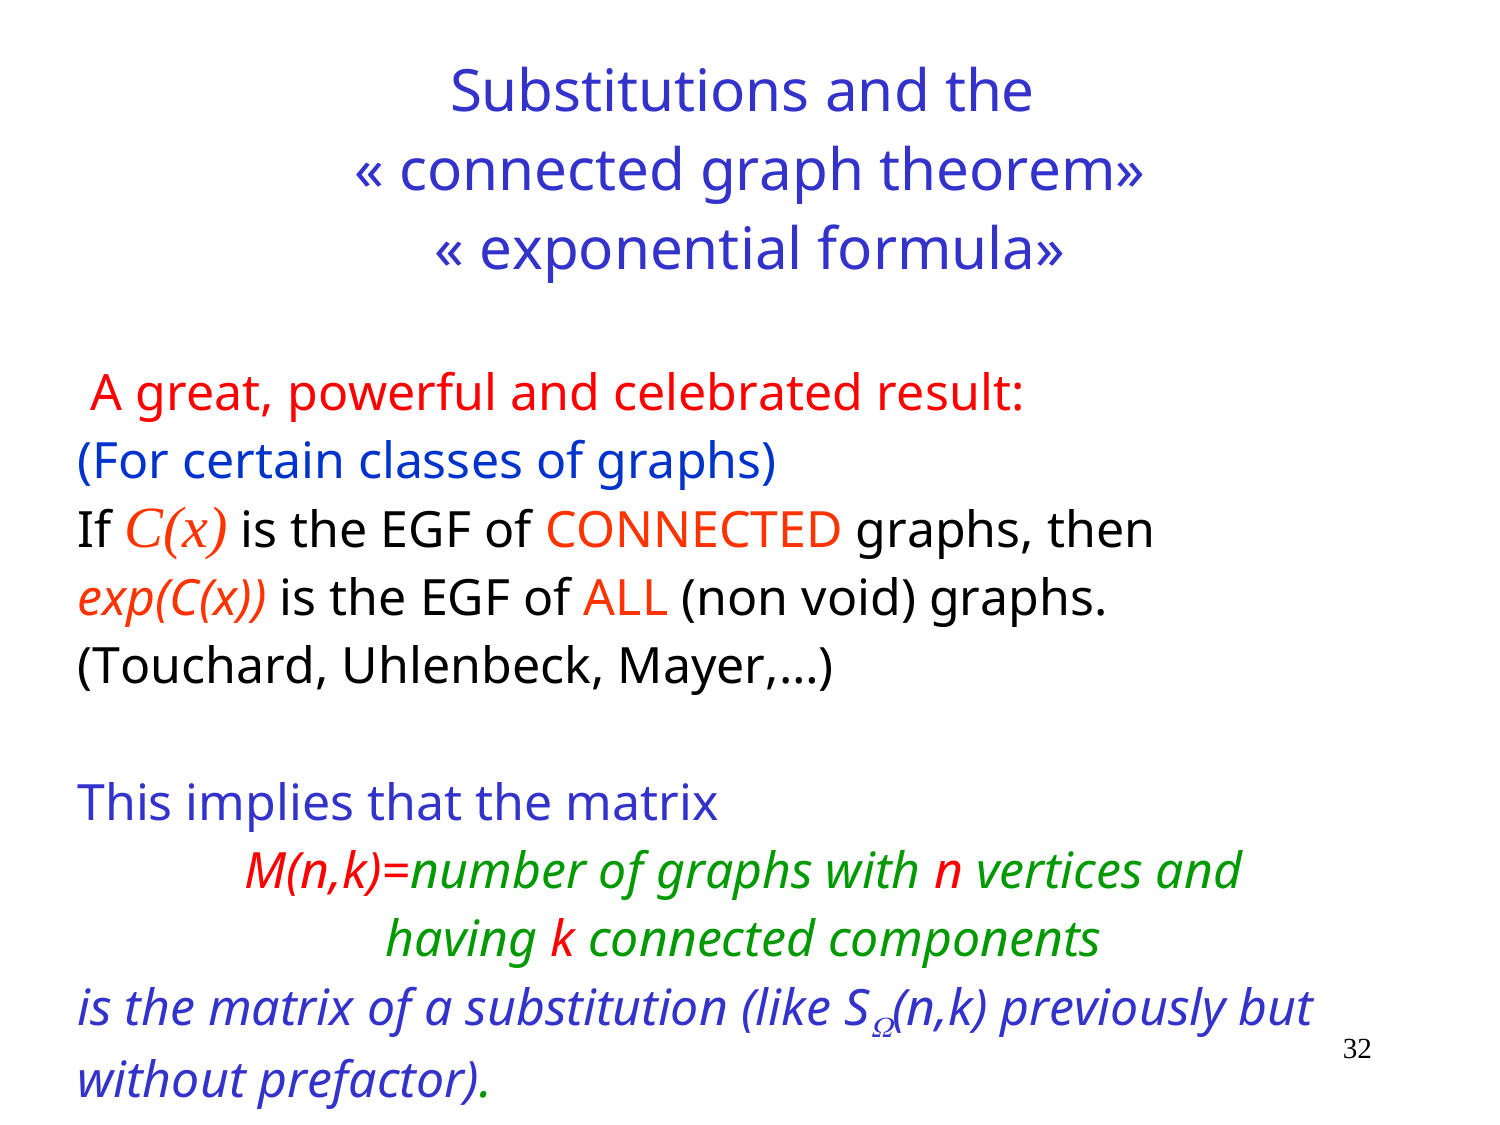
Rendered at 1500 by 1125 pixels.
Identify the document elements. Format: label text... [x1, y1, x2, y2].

text_box Substitutions and the « connected graph theorem» « exponential formula» A great, powerful and celebrated result: (For certain classes of graphs) If C(x) is the EGF of CONNECTED graphs, then exp(C(x)) is the EGF of ALL (non void) graphs. (Touchard, Uhlenbeck, Mayer,…) This implies that the matrix M(n,k)=number of graphs with n vertices and having k connected components is the matrix of a substitution (like S(n,k) previously but without prefactor). [62, 41, 1438, 1120]
